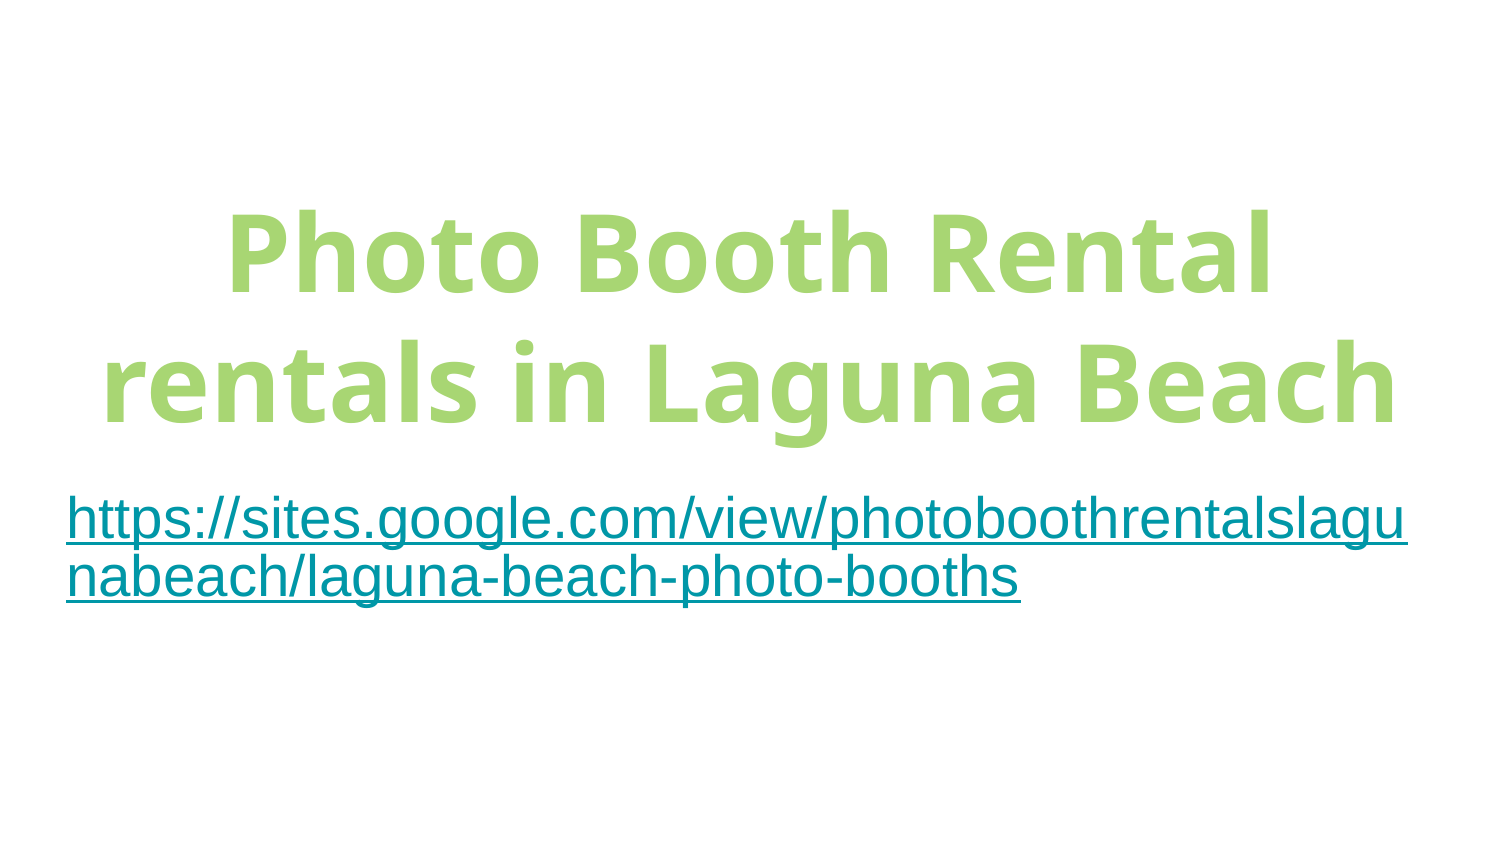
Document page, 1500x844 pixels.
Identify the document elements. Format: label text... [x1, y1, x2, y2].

title Photo Booth Rental rentals in Laguna Beach [51, 122, 1449, 459]
subtitle https://sites.google.com/view/photoboothrentalslagunabeach/laguna-beach-photo-booths [51, 464, 1449, 595]
